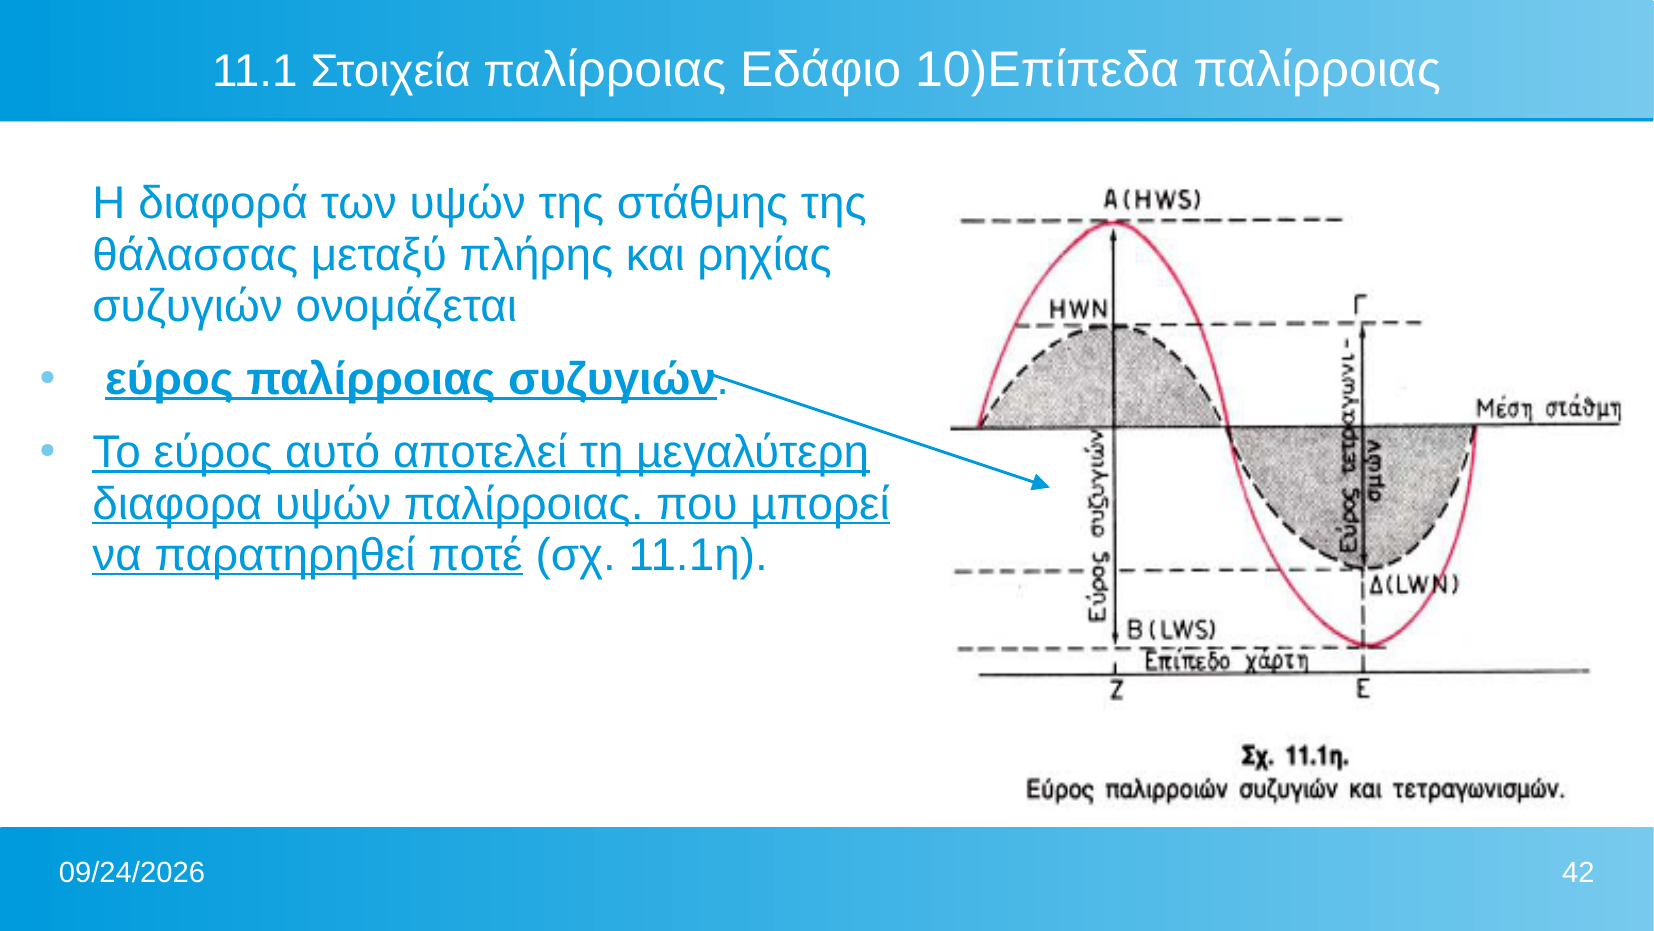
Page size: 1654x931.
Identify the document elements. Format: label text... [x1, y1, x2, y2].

title 11.1 Στοιχεία παλίρροιας Εδάφιο 10)Επίπεδα παλίρροιας [59, 29, 1595, 108]
picture [900, 149, 1651, 826]
list Η διαφορά των υψών της στάθμης της θάλασσας μεταξύ πλήρης και ρηχίας συζυγιών ονομάζεται εύρος παλίρροιας συζυγιών. Το εύρος αυτό αποτελεί τη µεγαλύτερη διαφορα υψών παλίρροιας. που µπορεί να παρατηρηθεί ποτέ (σχ. 11.1η). [21, 177, 900, 768]
